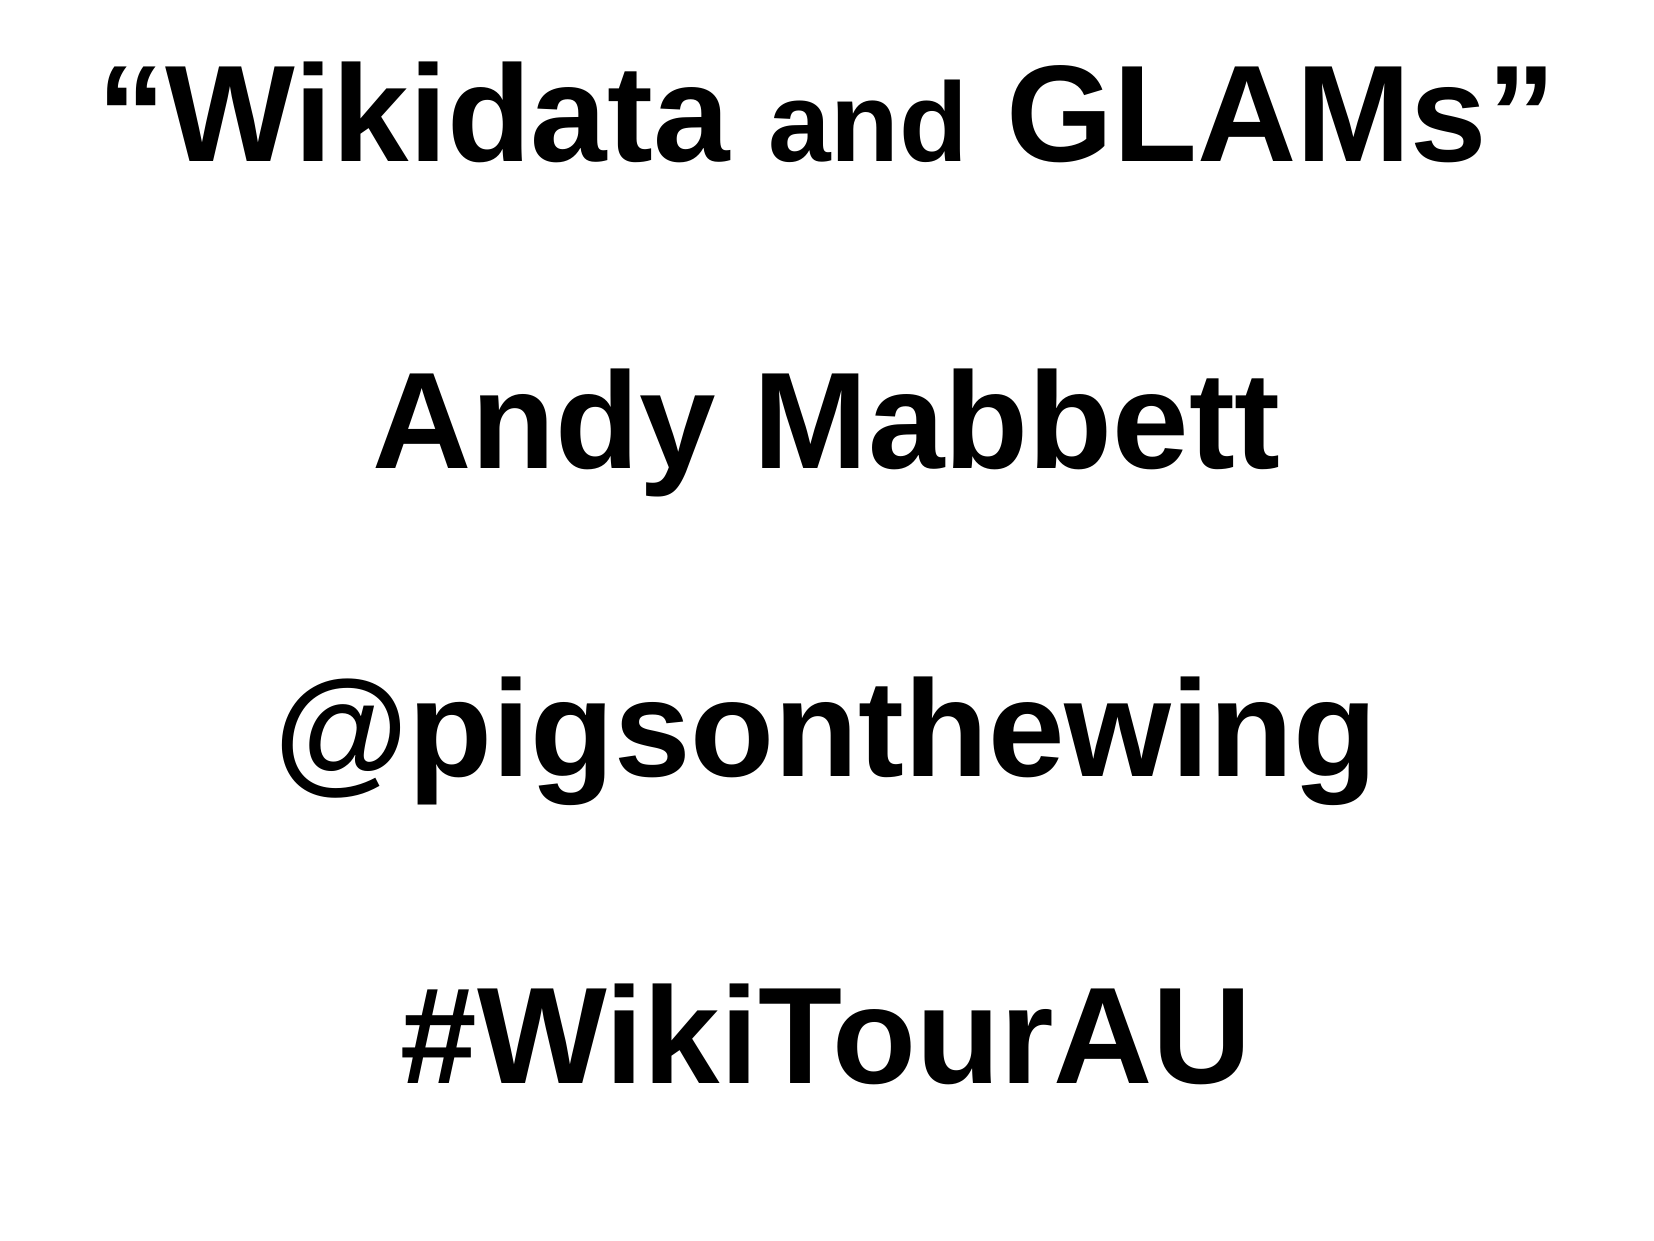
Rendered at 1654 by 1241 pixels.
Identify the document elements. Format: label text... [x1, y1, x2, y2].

subtitle “Wikidata and GLAMs” Andy Mabbett @pigsonthewing #WikiTourAU [82, 36, 1571, 1241]
